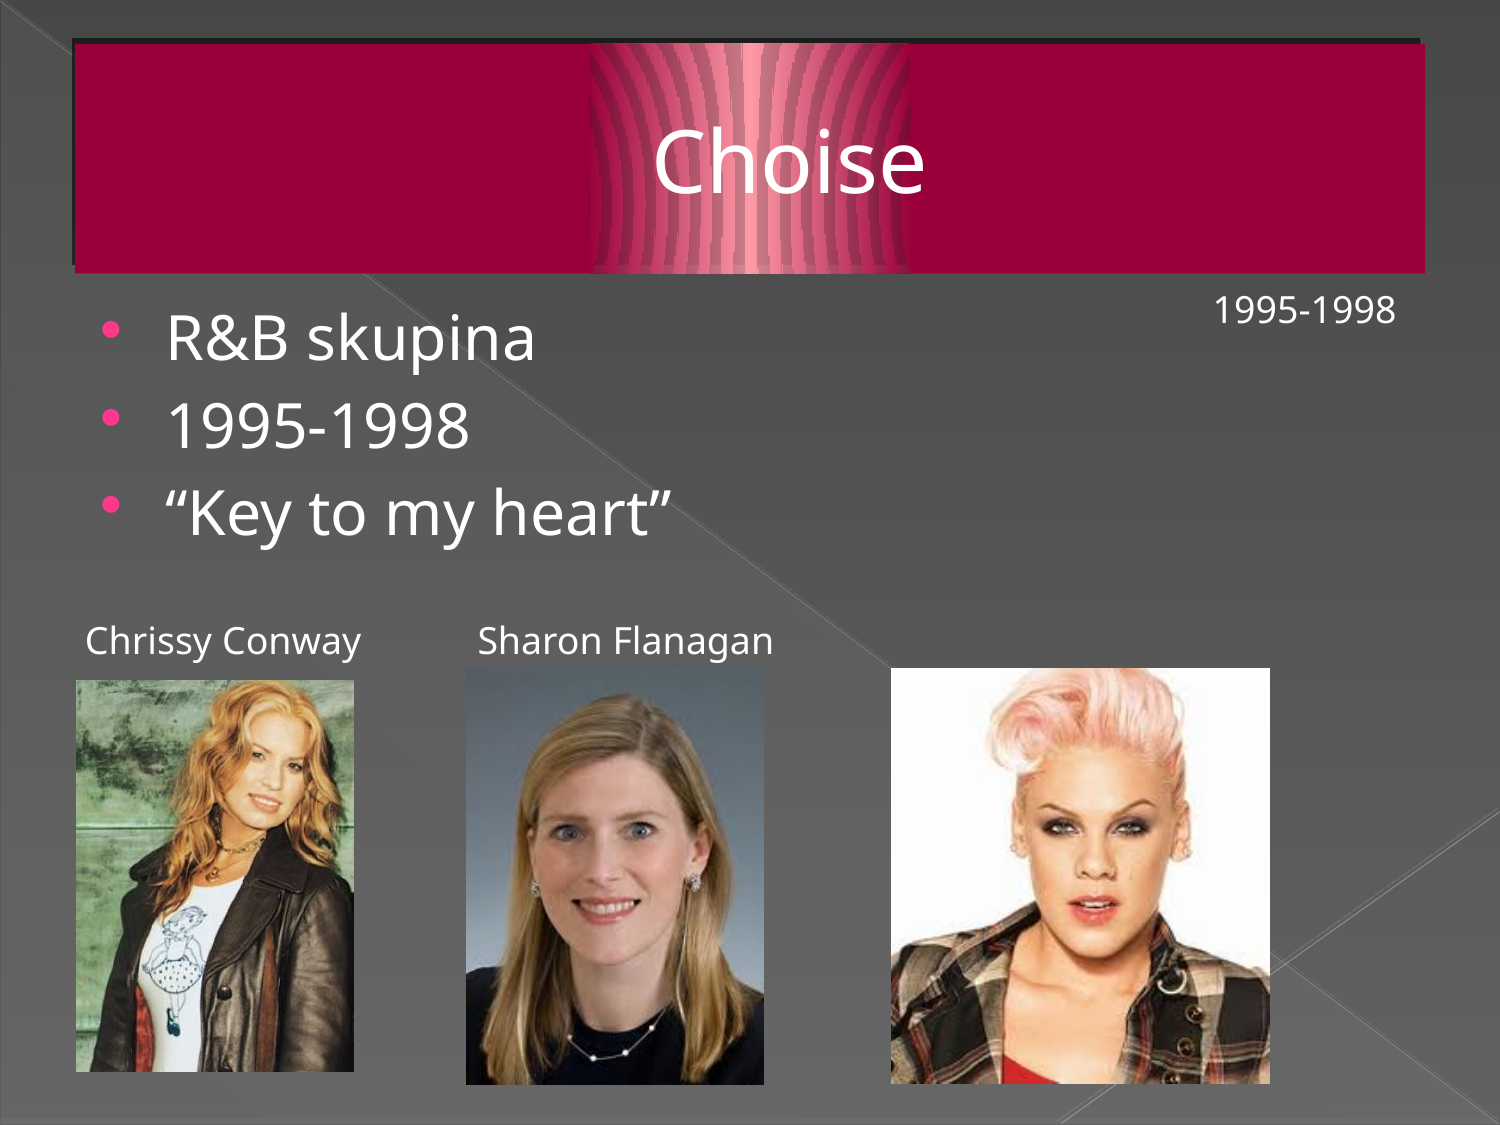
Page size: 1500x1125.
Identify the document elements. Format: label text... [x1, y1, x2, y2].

text_box Sharon Flanagan [462, 609, 790, 670]
picture [891, 668, 1270, 1084]
text_box 1995-1998 [1197, 278, 1422, 339]
picture [466, 670, 764, 1085]
title Choise [75, 43, 1425, 274]
picture [76, 680, 354, 1072]
text_box Chrissy Conway [60, 609, 387, 670]
list R&B skupina 1995-1998 “Key to my heart” [76, 290, 929, 734]
